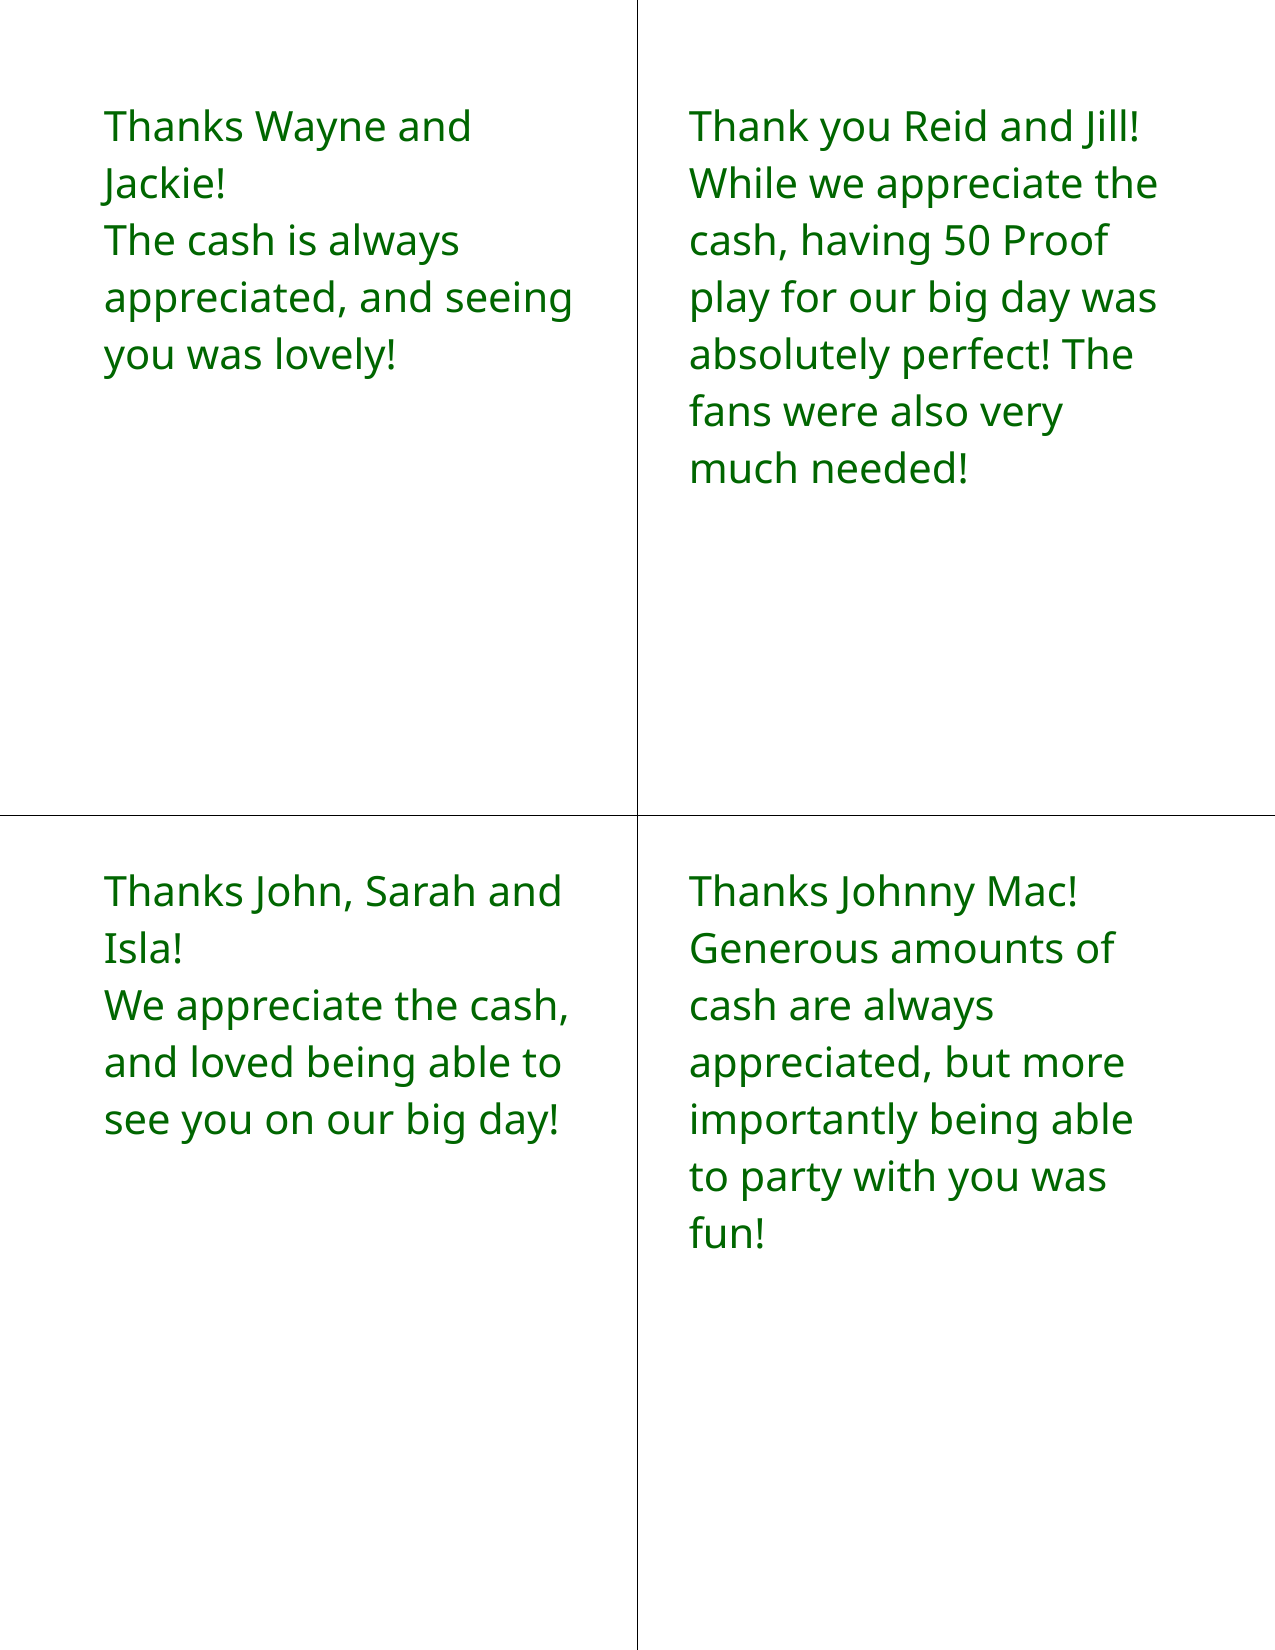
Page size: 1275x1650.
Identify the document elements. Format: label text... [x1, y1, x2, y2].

text_box Thanks Wayne and Jackie! The cash is always appreciated, and seeing you was lovely! [89, 89, 600, 780]
text_box Thanks John, Sarah and Isla! We appreciate the cash, and loved being able to see you on our big day! [89, 854, 600, 1545]
text_box Thank you Reid and Jill! While we appreciate the cash, having 50 Proof play for our big day was absolutely perfect! The fans were also very much needed! [674, 89, 1185, 780]
text_box Thanks Johnny Mac! Generous amounts of cash are always appreciated, but more importantly being able to party with you was fun! [674, 854, 1185, 1545]
